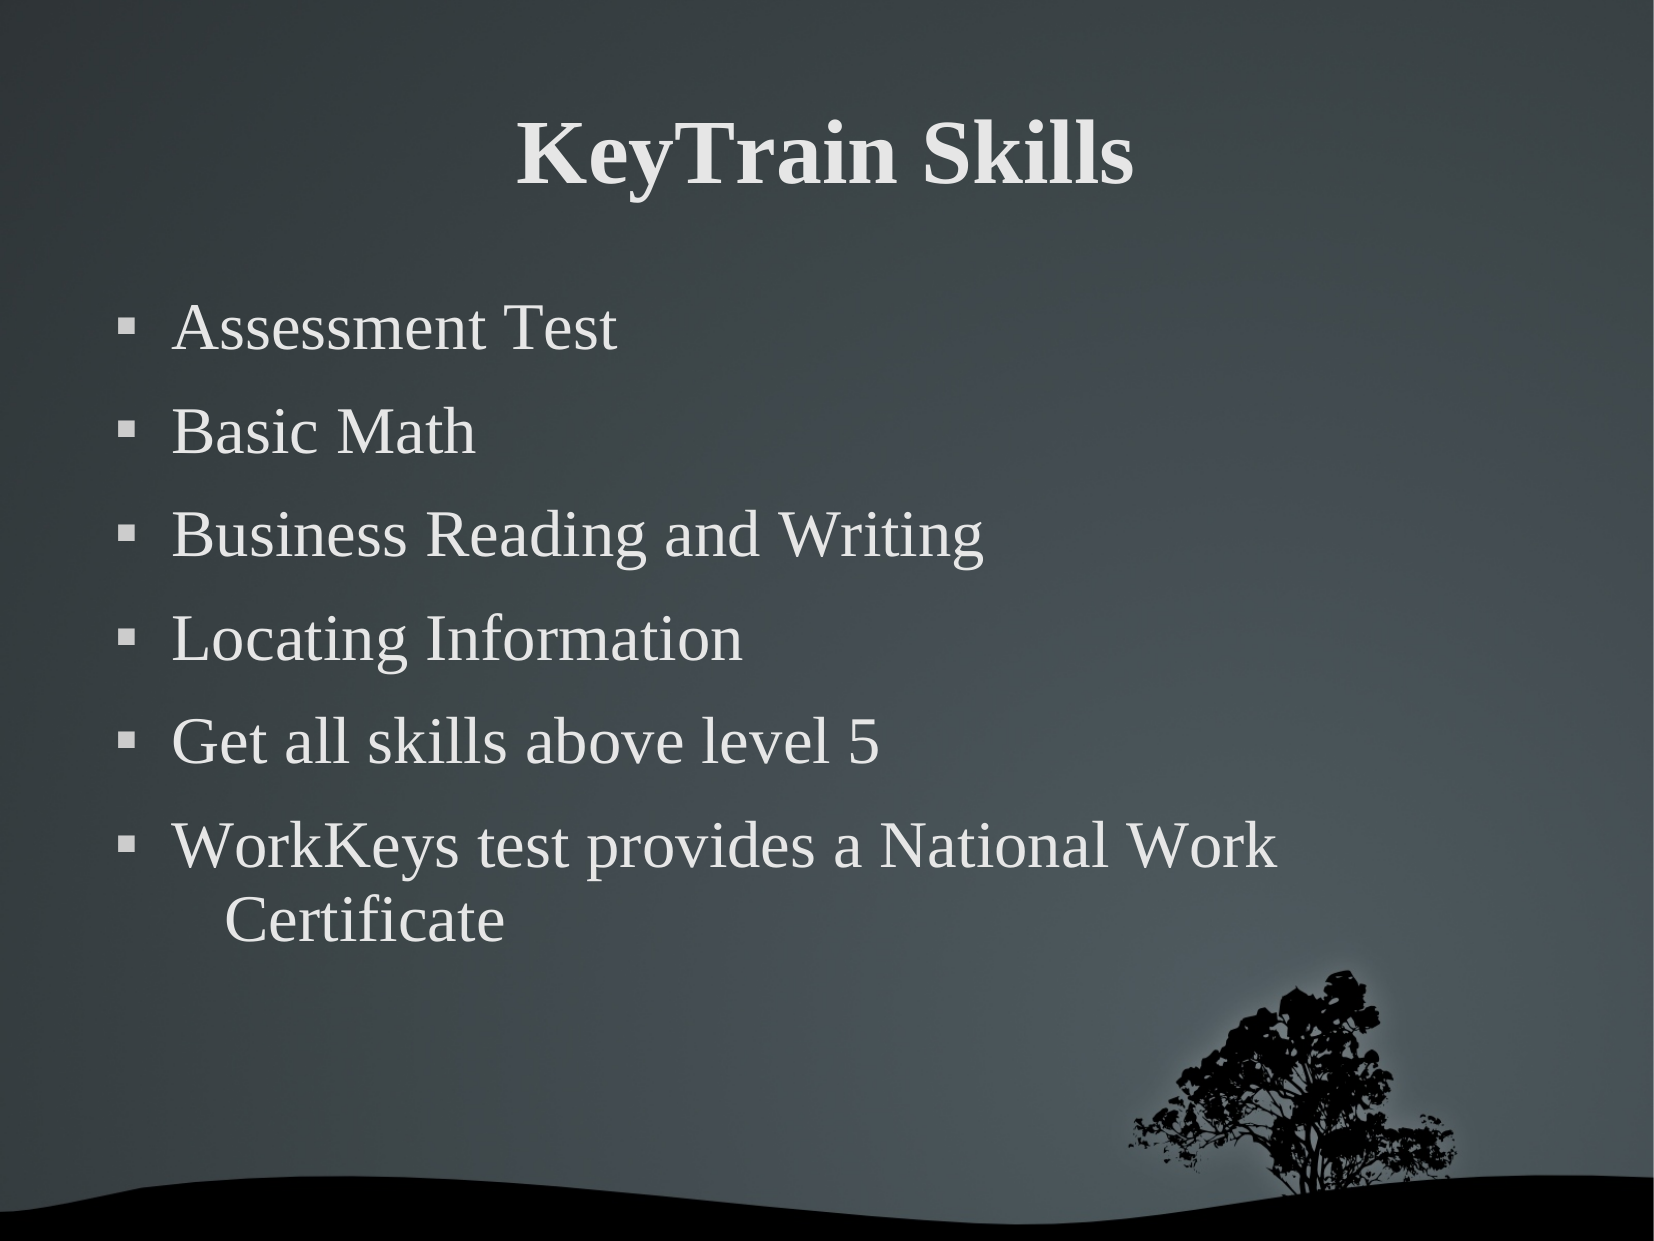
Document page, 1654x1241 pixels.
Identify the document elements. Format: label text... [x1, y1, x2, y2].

list Assessment Test Basic Math Business Reading and Writing Locating Information Get all skills above level 5 WorkKeys test provides a National Work Certificate [82, 290, 1571, 1109]
picture [0, 0, 1654, 1241]
title KeyTrain Skills [82, 49, 1571, 257]
